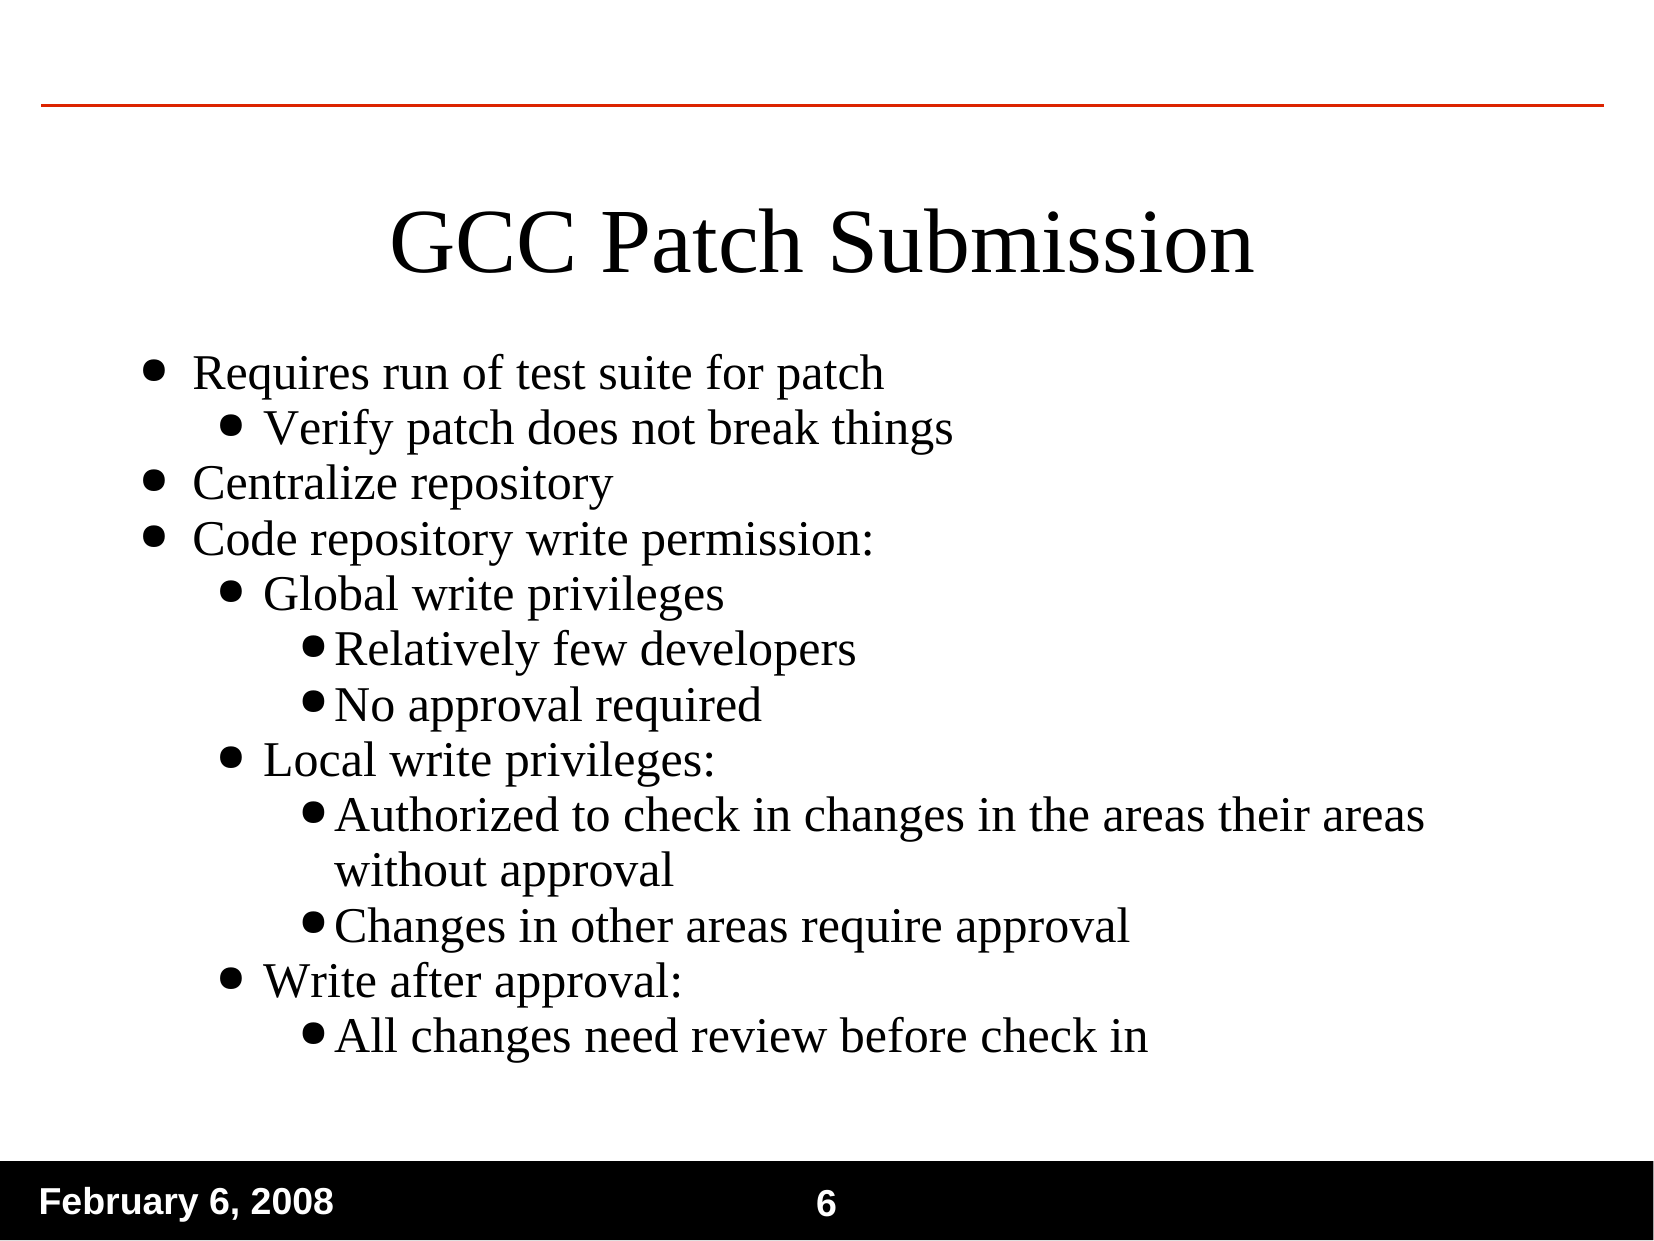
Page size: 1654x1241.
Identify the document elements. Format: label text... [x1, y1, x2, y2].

title GCC Patch Submission [117, 137, 1530, 346]
list Requires run of test suite for patch Verify patch does not break things Centralize repository Code repository write permission: Global write privileges Relatively few developers No approval required Local write privileges: Authorized to check in changes in the areas their areas without approval Changes in other areas require approval Write after approval: All changes need review before check in [121, 344, 1534, 1131]
